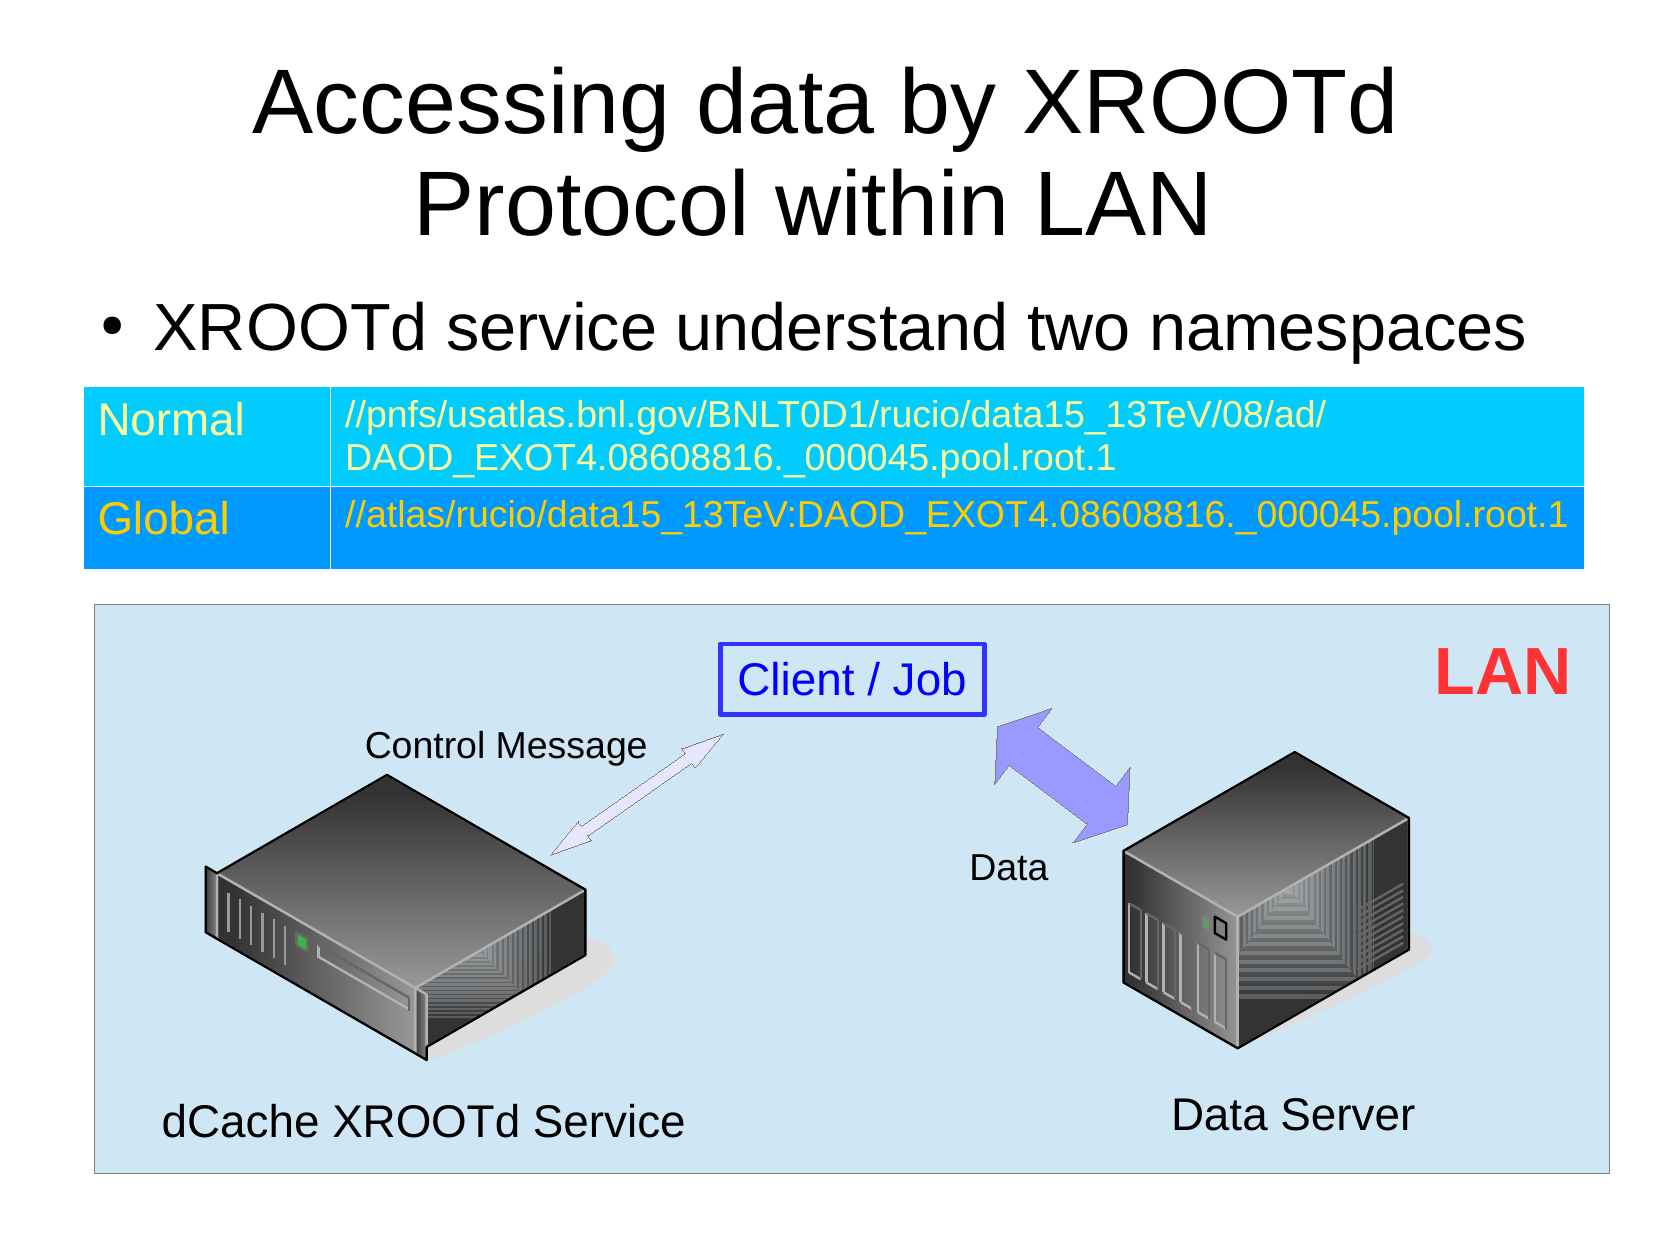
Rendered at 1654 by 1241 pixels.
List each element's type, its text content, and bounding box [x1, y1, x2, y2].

text_box [94, 604, 1610, 1174]
list XROOTd service understand two namespaces [82, 290, 1607, 544]
text_box Control Message [350, 716, 663, 774]
text_box Data [954, 838, 1064, 896]
table_cell Global [84, 487, 330, 569]
picture [1122, 751, 1432, 1050]
text_box Data Server [1156, 1081, 1431, 1148]
table_header Normal [84, 387, 330, 486]
text_box Client / Job [720, 643, 985, 715]
title Accessing data by XROOTd Protocol within LAN [82, 49, 1571, 257]
table_header //pnfs/usatlas.bnl.gov/BNLT0D1/rucio/data15_13TeV/08/ad/DAOD_EXOT4.08608816._000045.pool.root.1 [331, 387, 1584, 486]
text_box dCache XROOTd Service [146, 1088, 701, 1155]
picture [204, 773, 614, 1062]
table_cell //atlas/rucio/data15_13TeV:DAOD_EXOT4.08608816._000045.pool.root.1 [331, 487, 1584, 569]
text_box LAN [1420, 626, 1588, 760]
